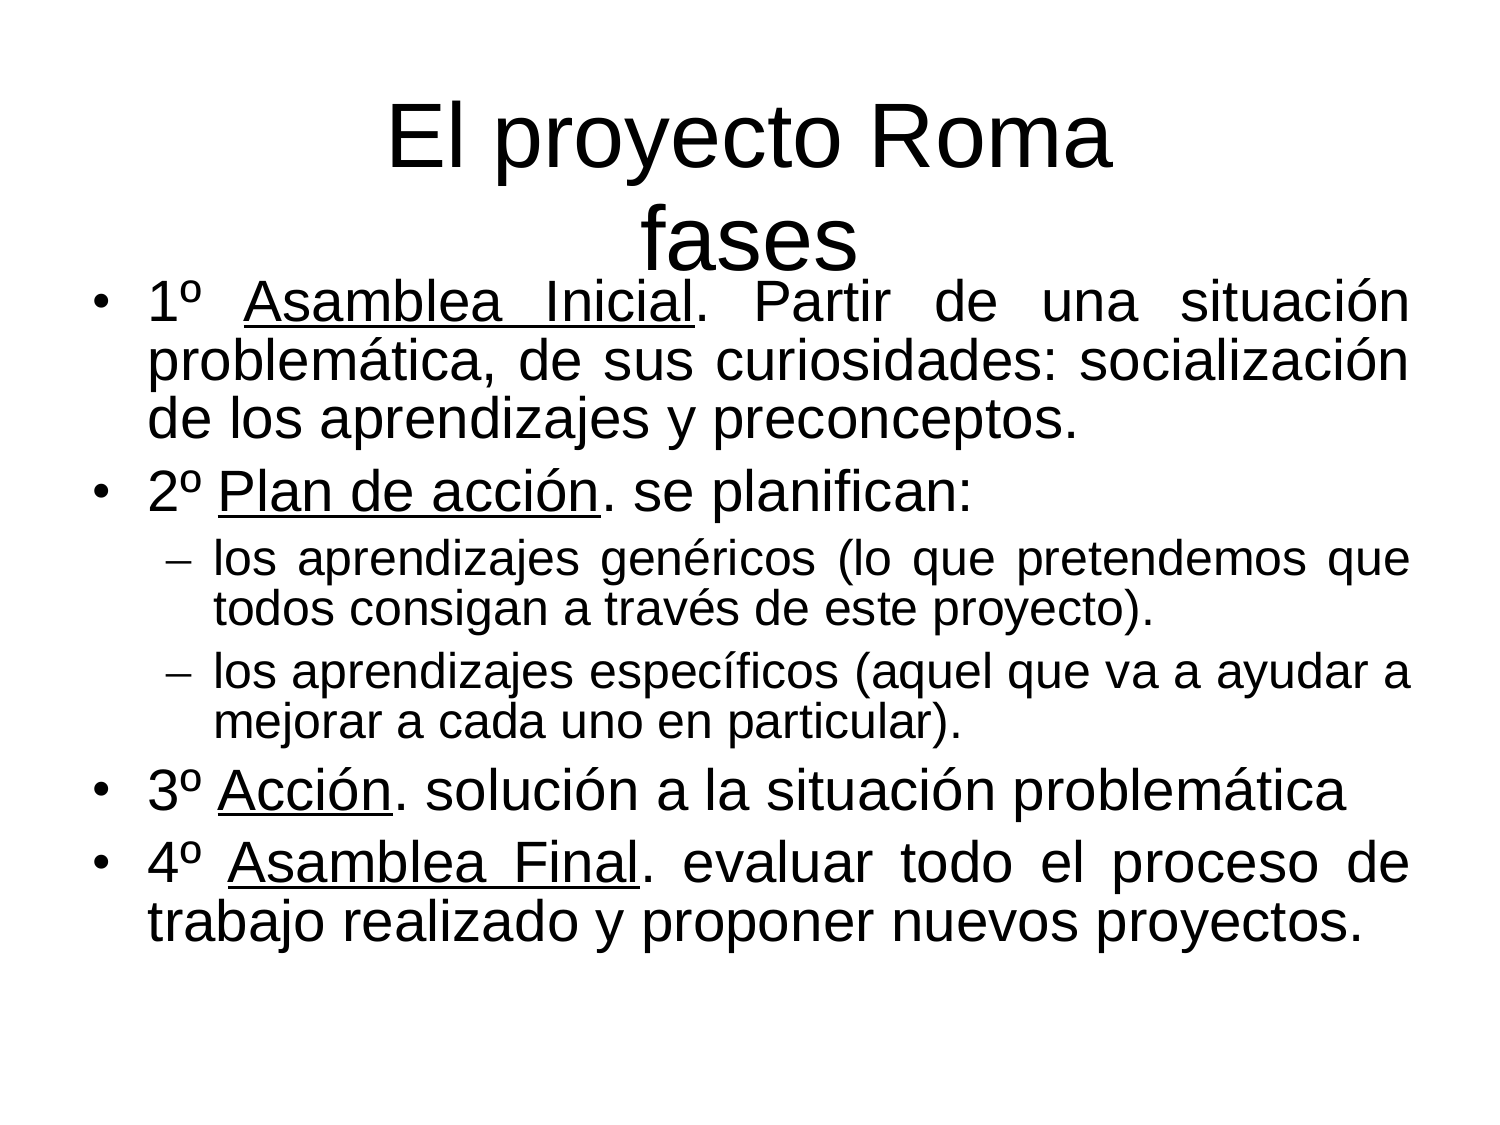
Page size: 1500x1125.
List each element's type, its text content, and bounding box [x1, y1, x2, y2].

list 1º Asamblea Inicial. Partir de una situación problemática, de sus curiosidades: socialización de los aprendizajes y preconceptos. 2º Plan de acción. se planifican: los aprendizajes genéricos (lo que pretendemos que todos consigan a través de este proyecto). los aprendizajes específicos (aquel que va a ayudar a mejorar a cada uno en particular). 3º Acción. solución a la situación problemática 4º Asamblea Final. evaluar todo el proceso de trabajo realizado y proponer nuevos proyectos. [76, 267, 1427, 1010]
title El proyecto Roma fases [75, 75, 1426, 301]
